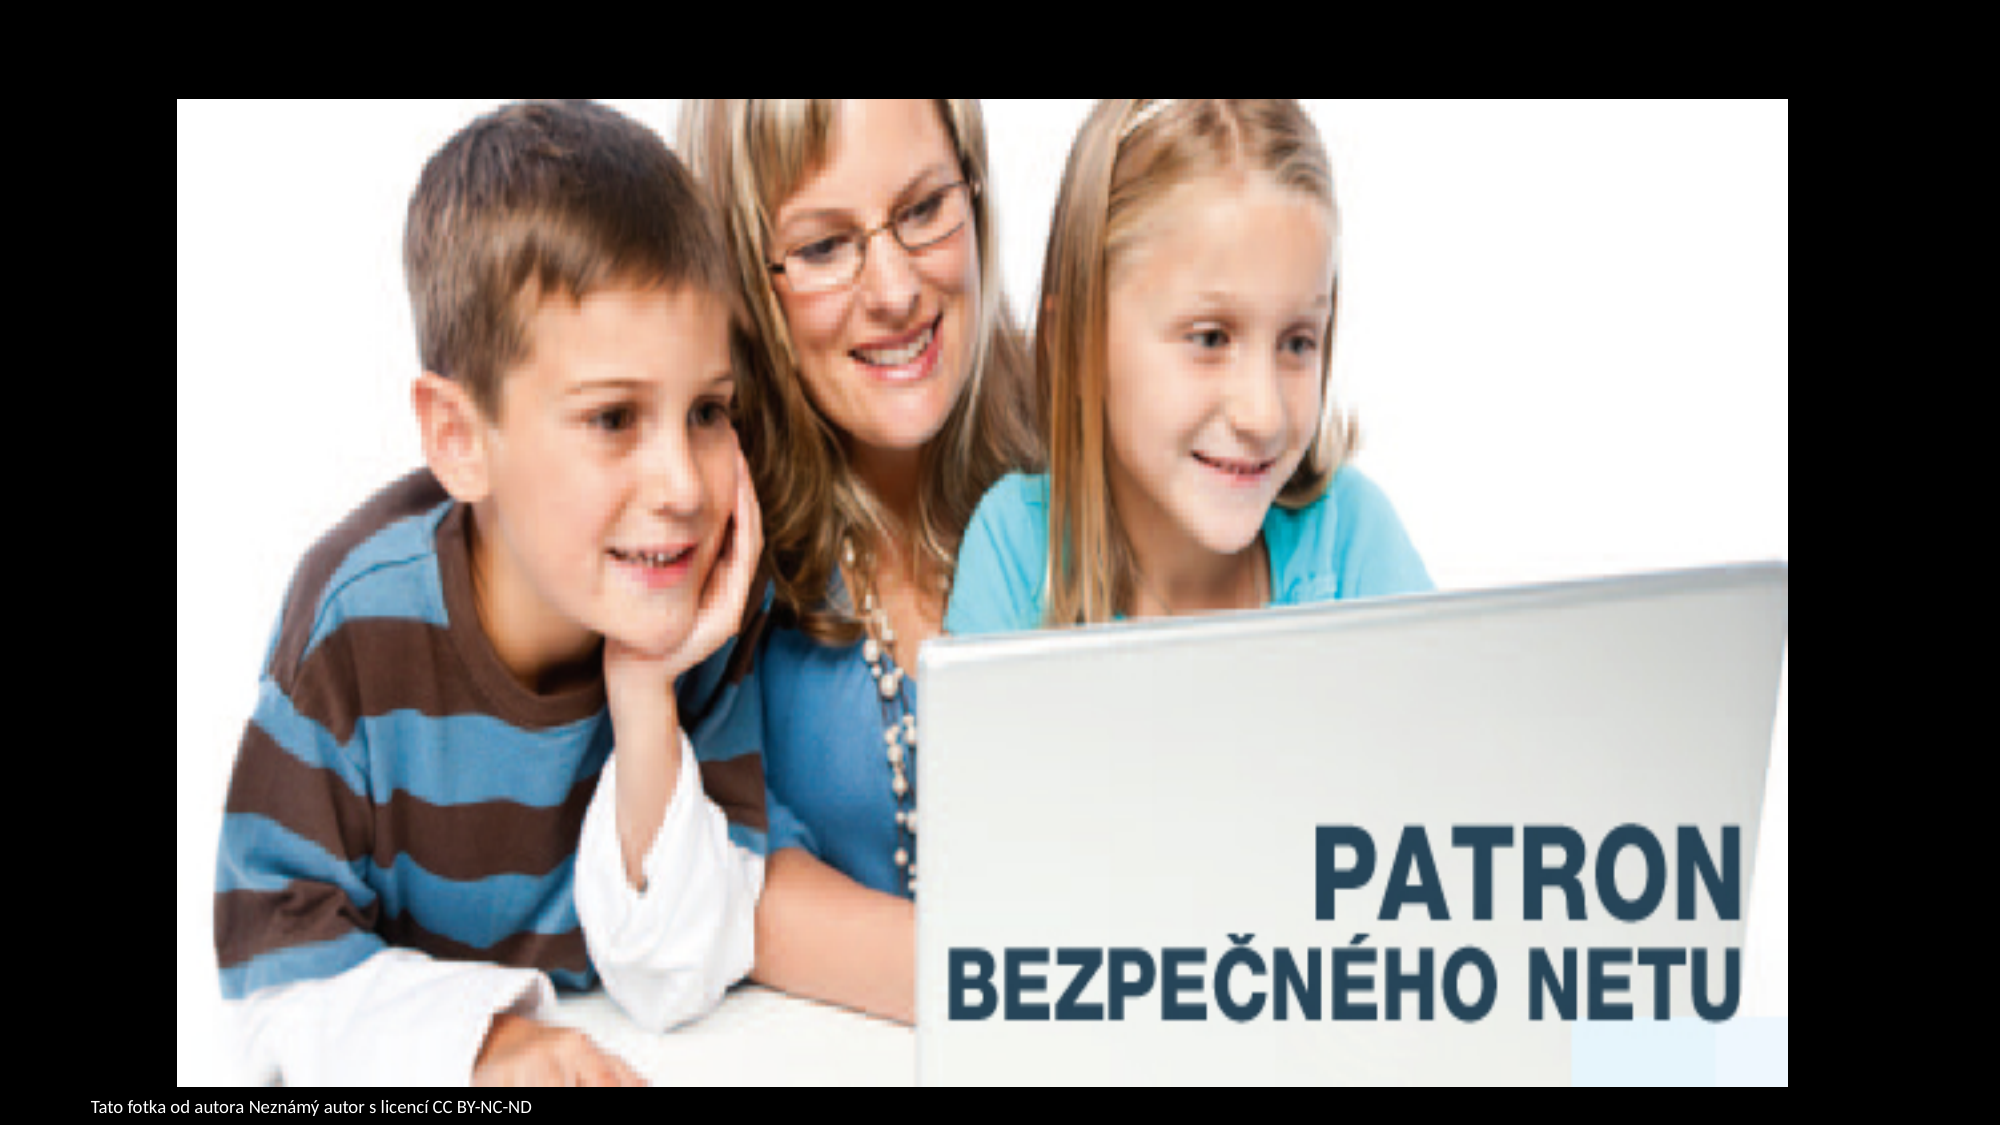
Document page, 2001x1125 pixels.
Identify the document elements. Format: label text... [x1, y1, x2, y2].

text_box Tato fotka od autora Neznámý autor s licencí CC BY-NC-ND [76, 1087, 1686, 1125]
picture [177, 99, 1788, 1087]
